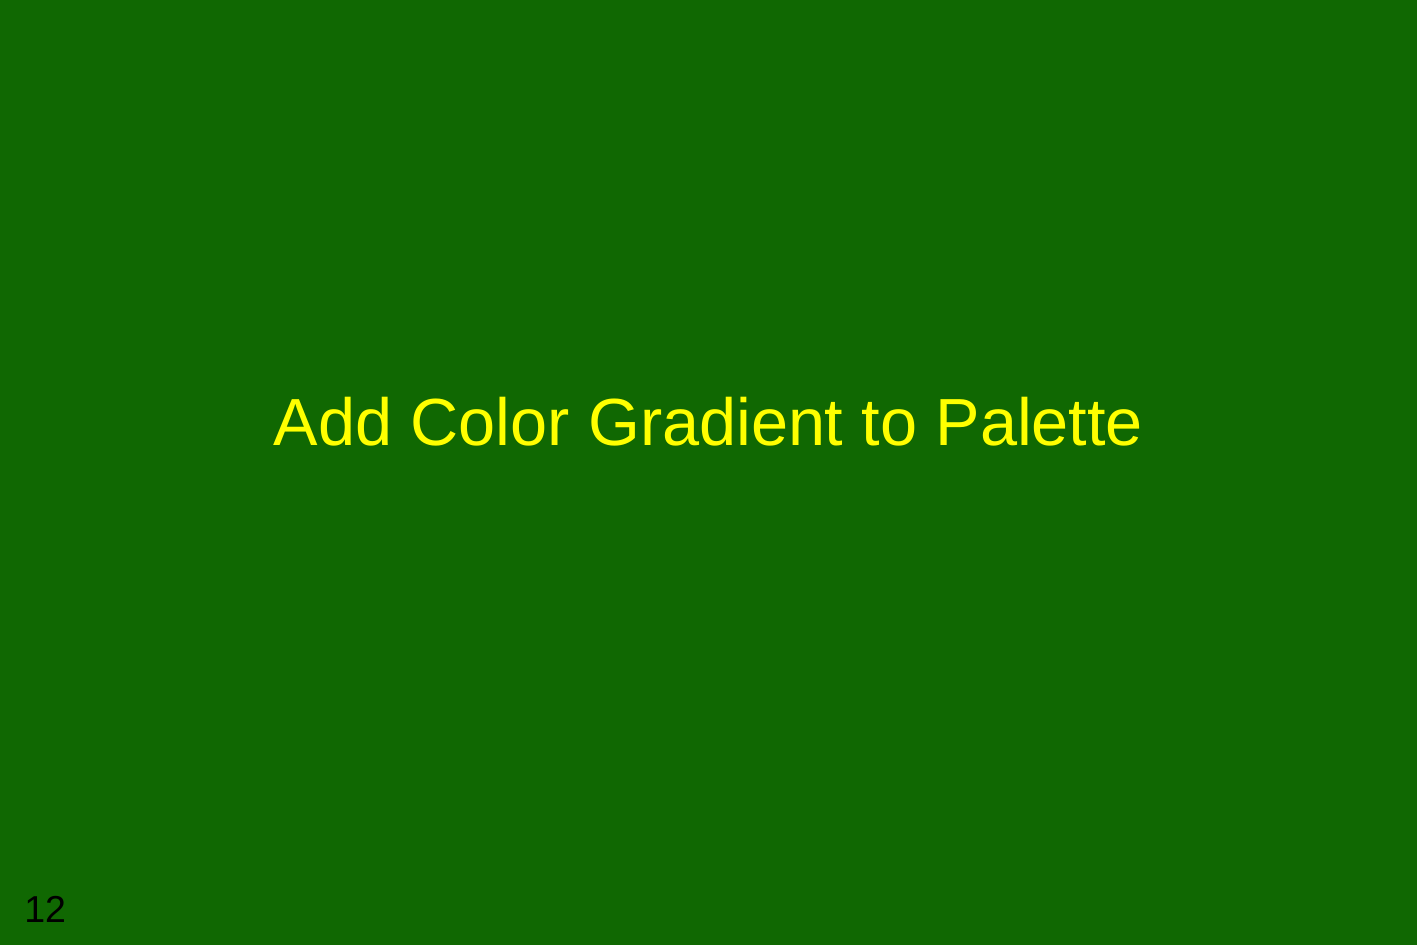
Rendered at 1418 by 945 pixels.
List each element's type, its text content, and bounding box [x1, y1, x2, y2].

subtitle Add Color Gradient to Palette [44, 289, 1374, 556]
